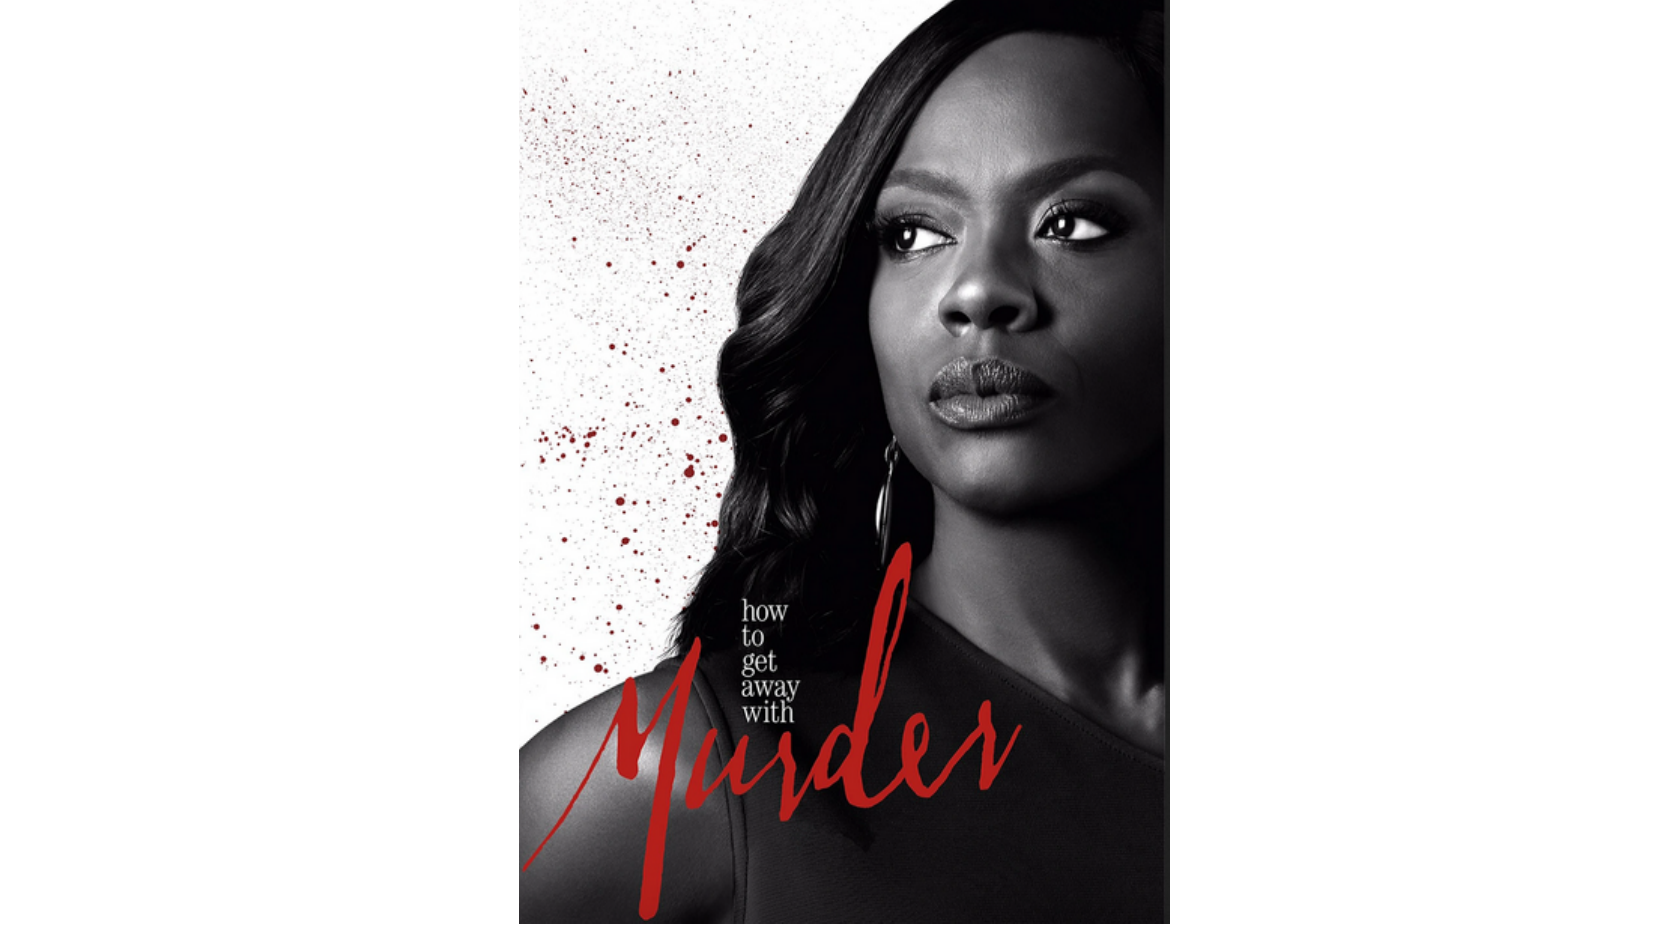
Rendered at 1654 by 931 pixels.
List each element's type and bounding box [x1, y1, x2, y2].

picture [519, 0, 1170, 924]
